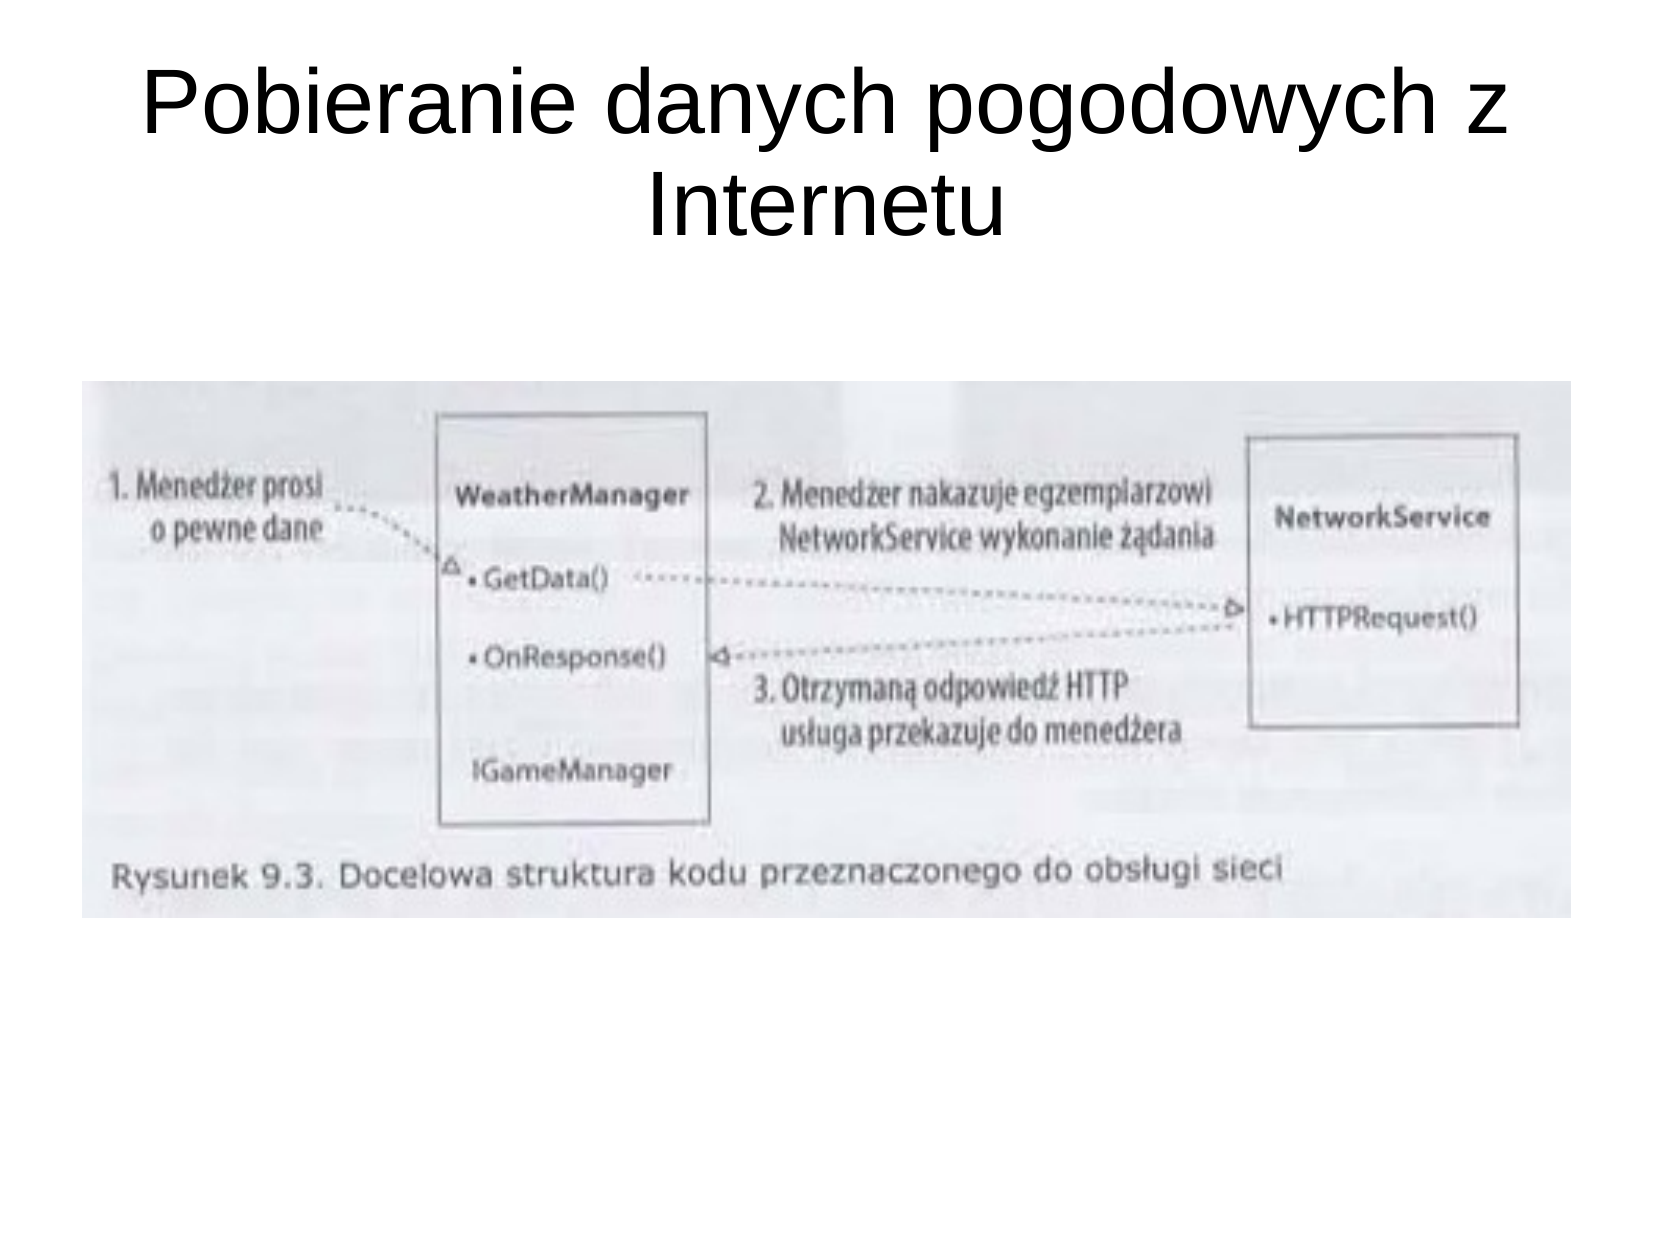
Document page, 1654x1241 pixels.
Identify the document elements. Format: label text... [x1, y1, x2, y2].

picture [82, 381, 1571, 918]
title Pobieranie danych pogodowych z Internetu [82, 49, 1571, 257]
